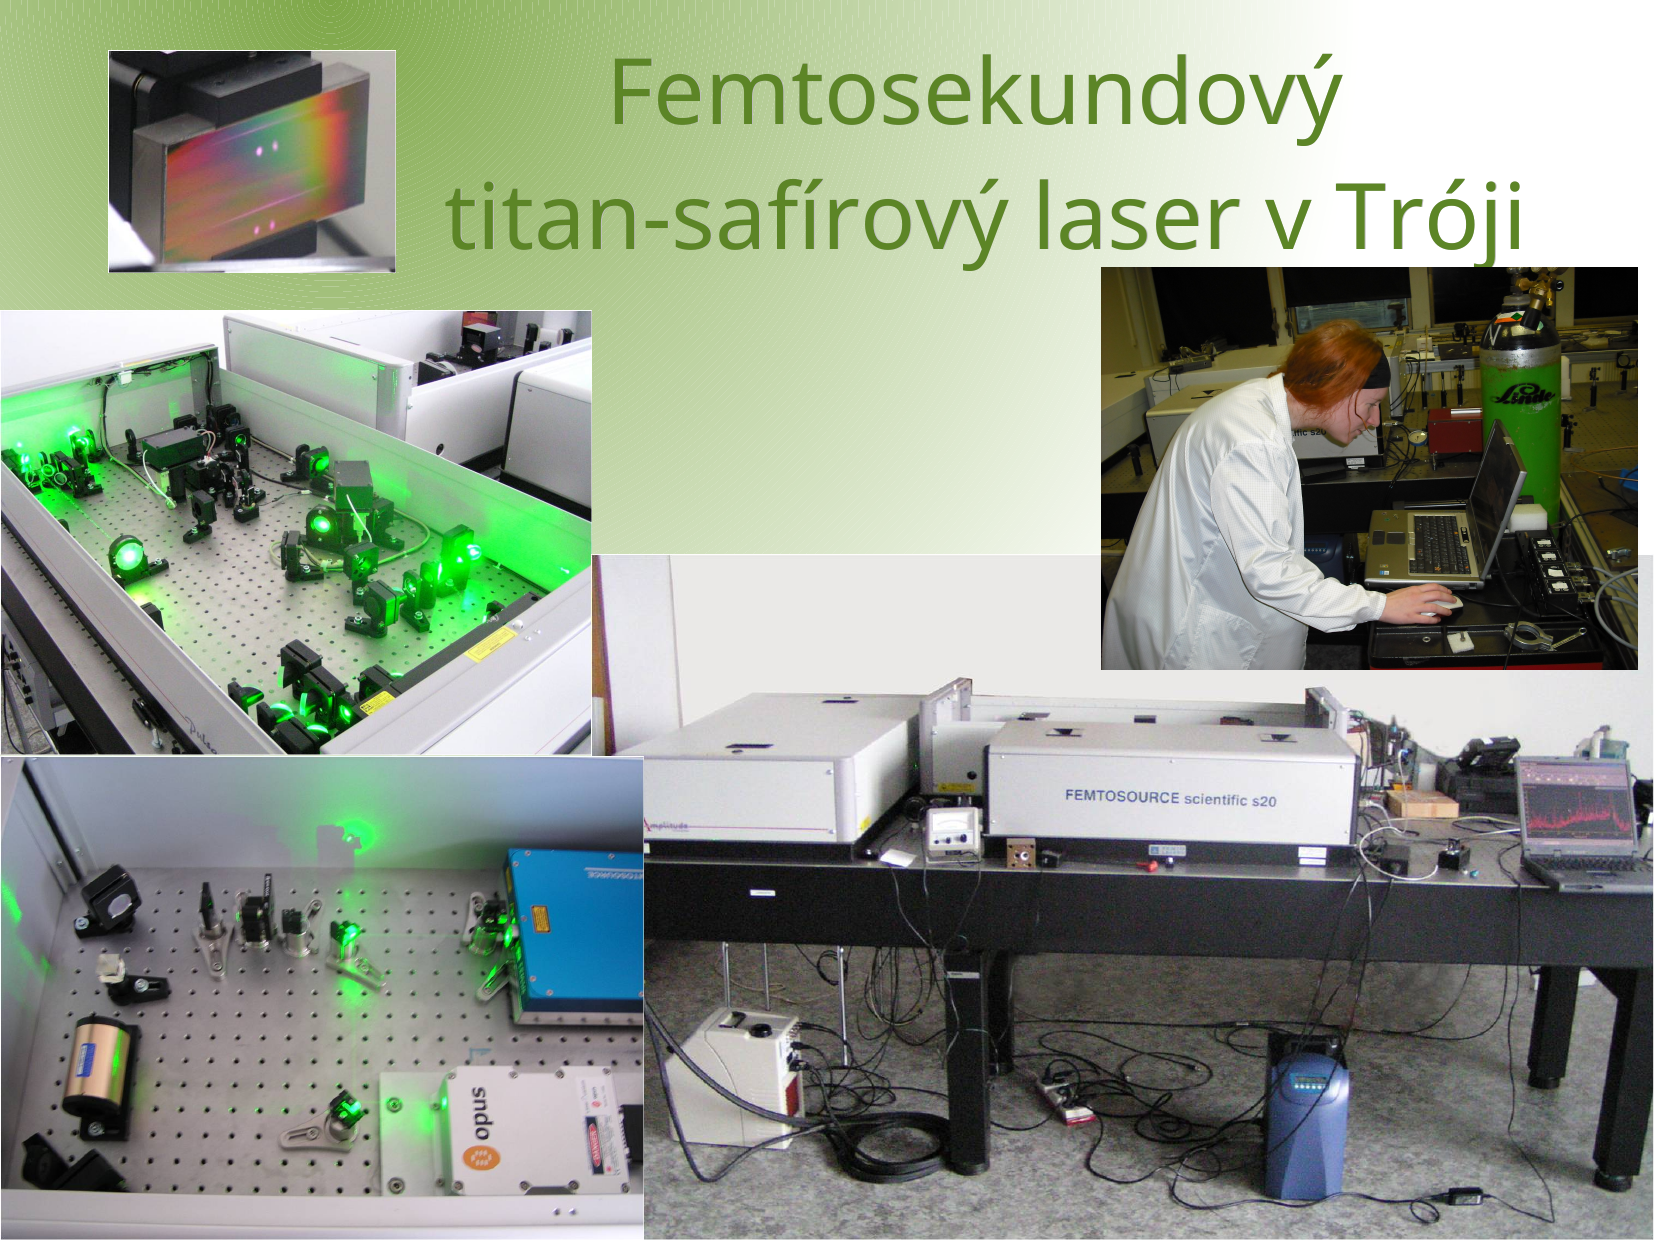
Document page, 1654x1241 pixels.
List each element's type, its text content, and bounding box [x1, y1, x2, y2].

title Femtosekundový titan-safírový laser v Tróji [437, 40, 1536, 263]
picture [0, 267, 1654, 1241]
picture [108, 50, 396, 273]
